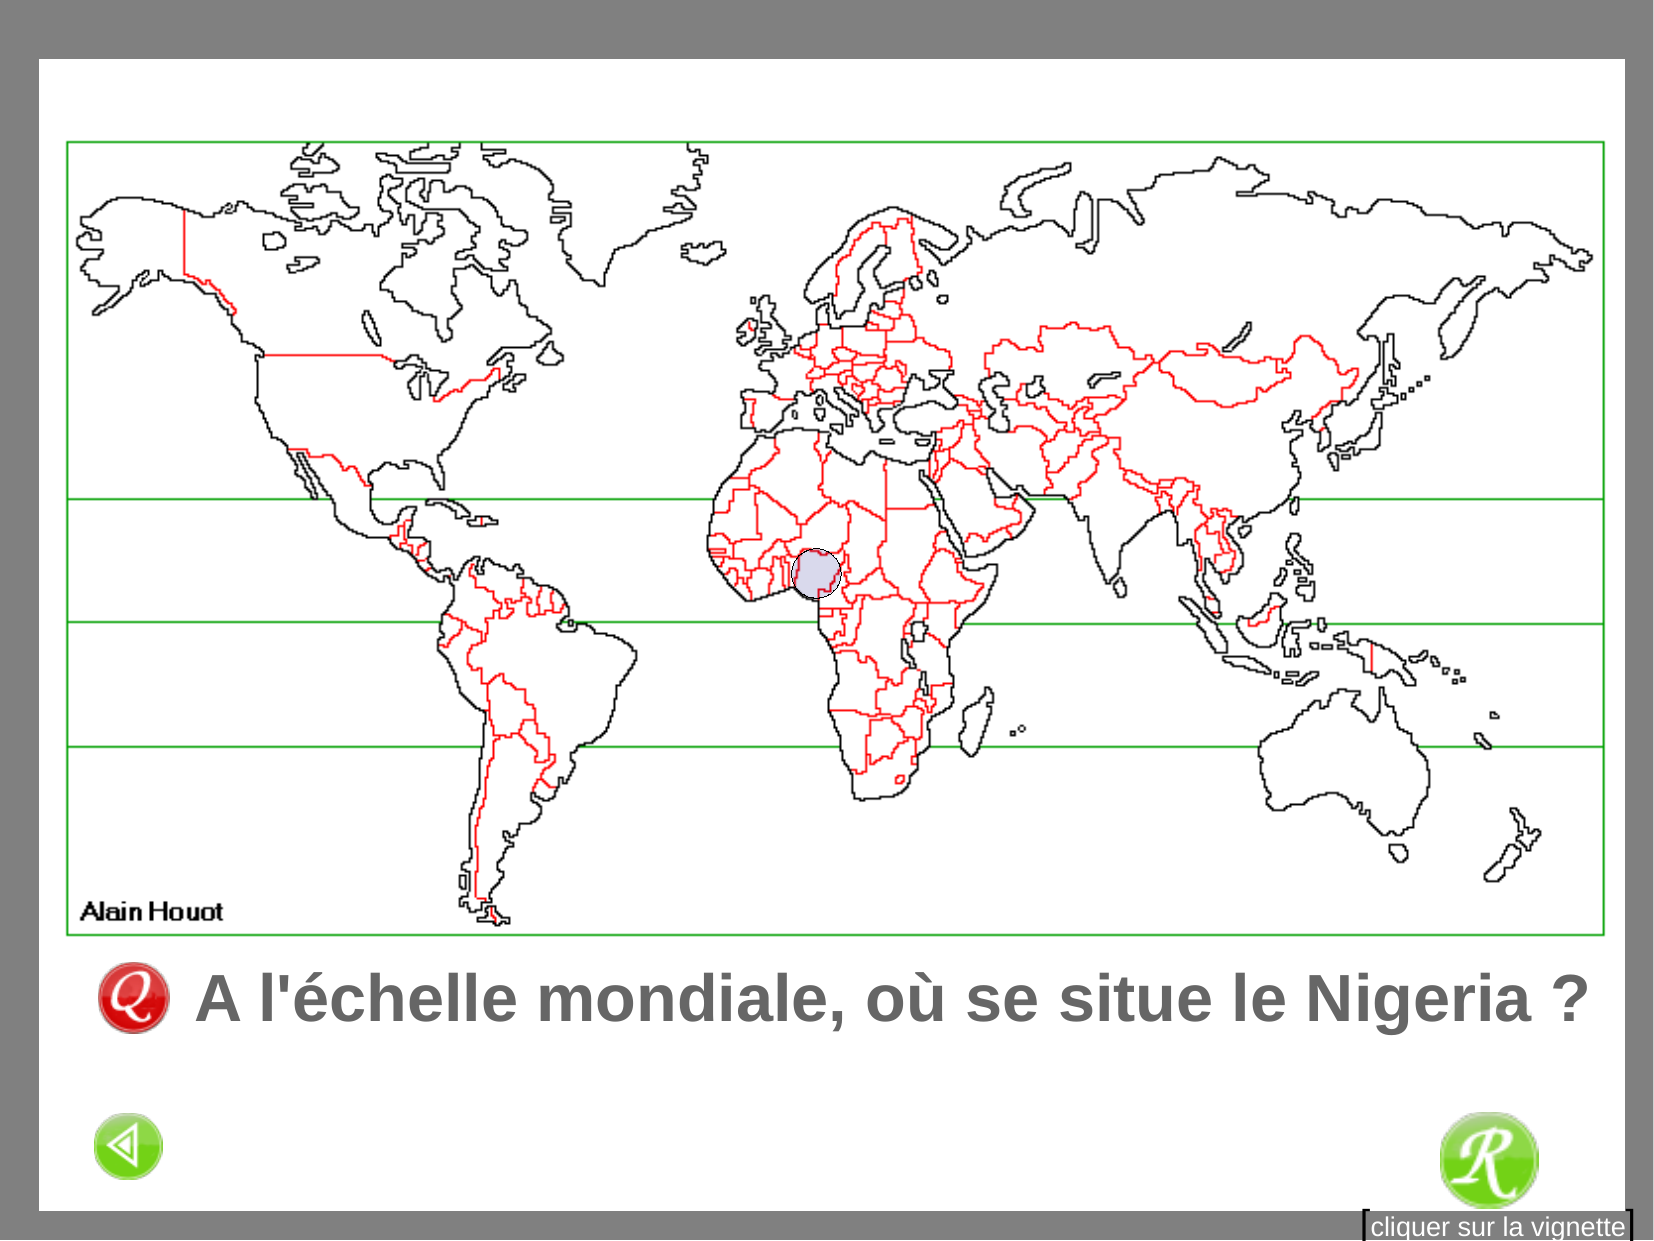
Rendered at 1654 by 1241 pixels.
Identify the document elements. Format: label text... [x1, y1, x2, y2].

text_box [cliquer sur la vignette] [1345, 1195, 1651, 1241]
text_box [791, 548, 842, 599]
picture [39, 59, 1625, 1211]
text_box A l'échelle mondiale, où se situe le Nigeria ? [179, 953, 1608, 1044]
